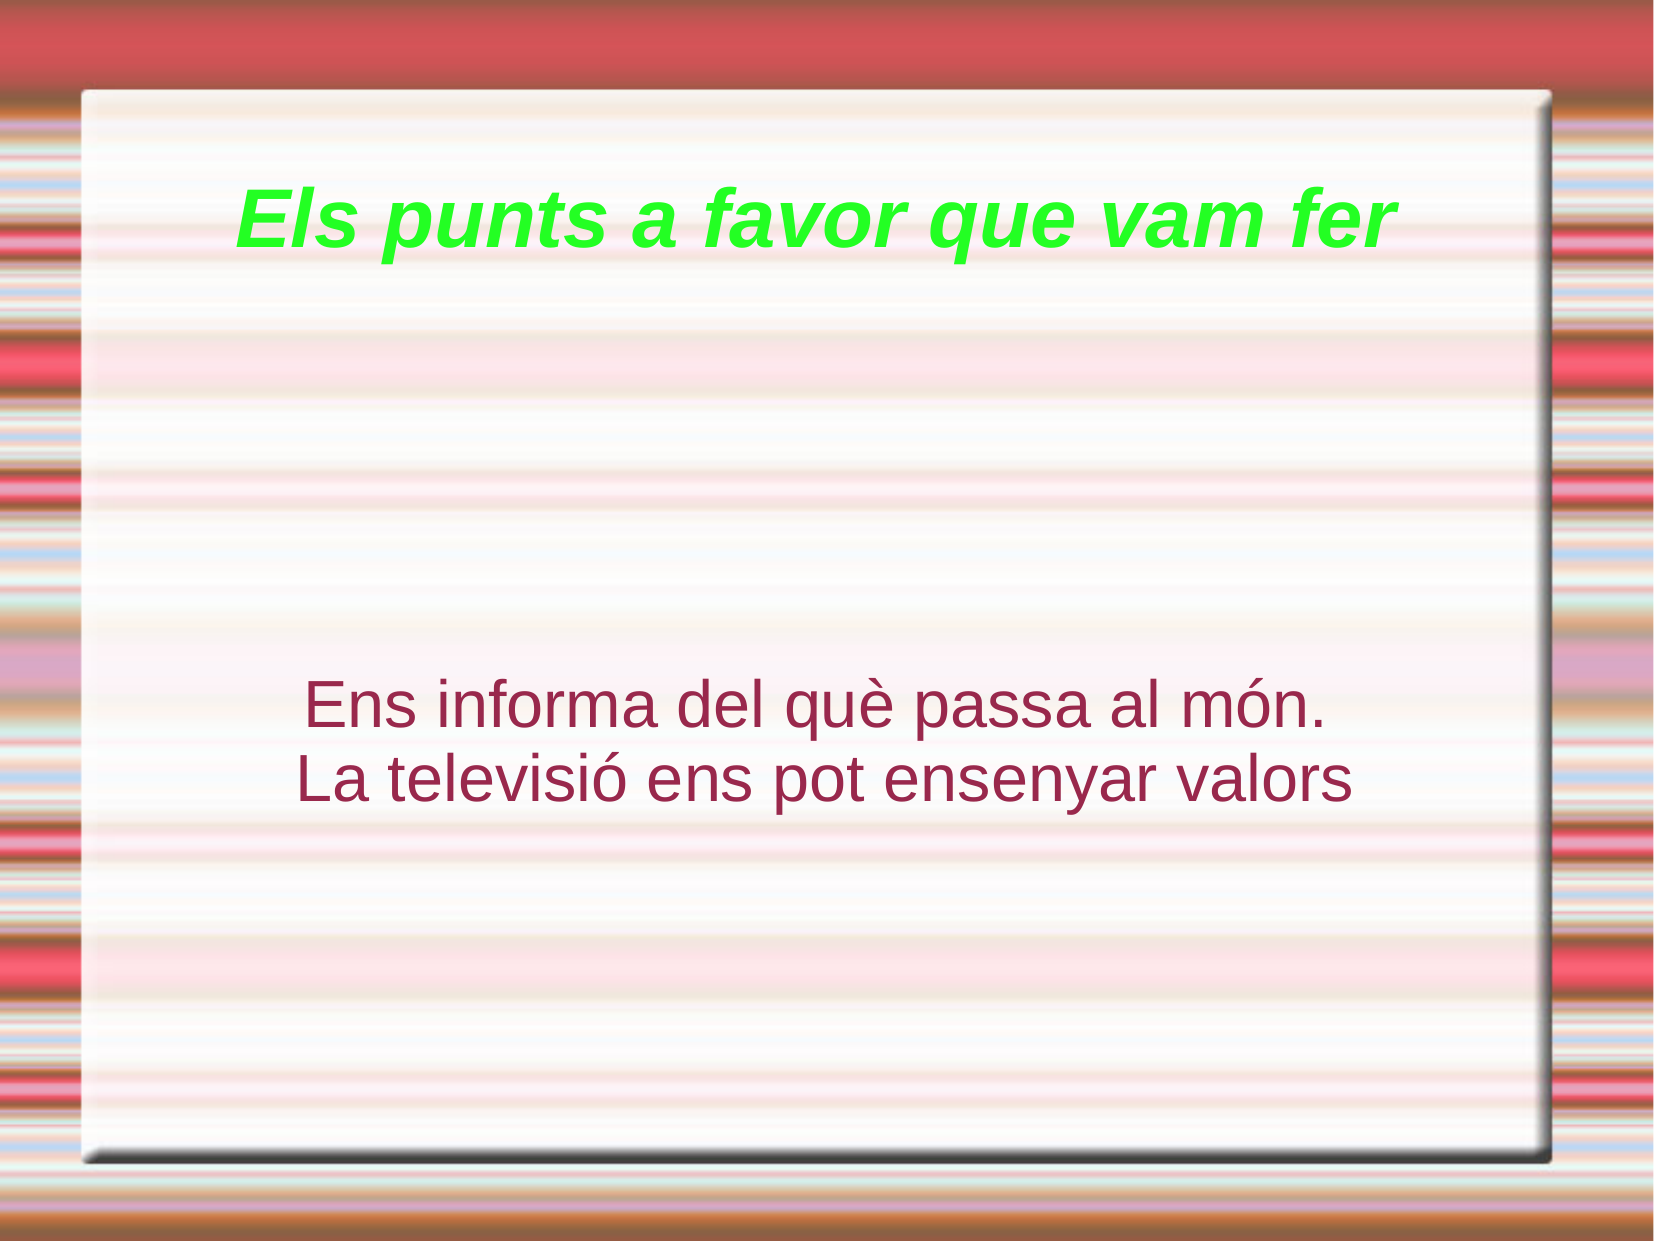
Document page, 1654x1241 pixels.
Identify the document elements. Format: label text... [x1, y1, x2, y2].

subtitle Ens informa del què passa al món. La televisió ens pot ensenyar valors [134, 350, 1516, 1133]
title Els punts a favor que vam fer [121, 114, 1534, 322]
picture [0, 0, 1654, 1241]
